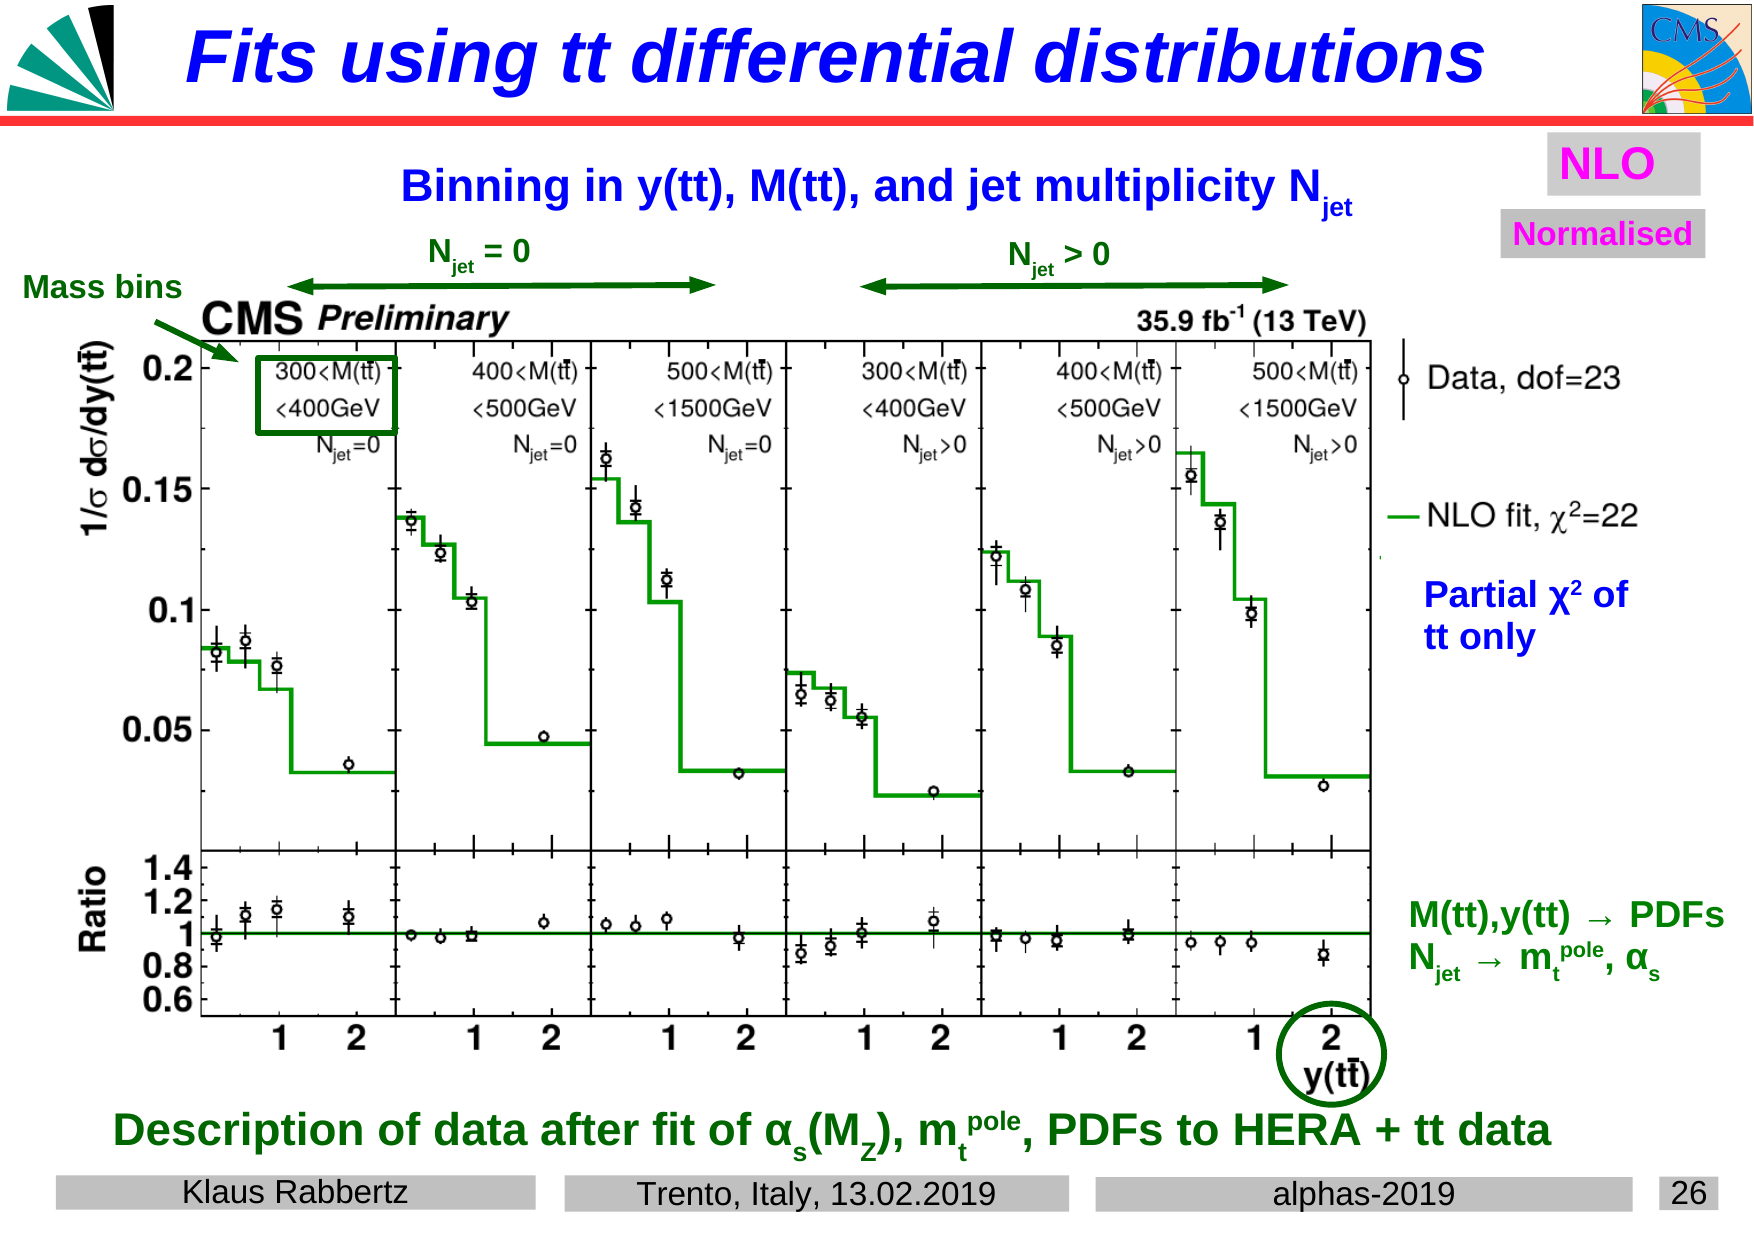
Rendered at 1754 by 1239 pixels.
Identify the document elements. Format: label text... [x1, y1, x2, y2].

text_box Normalised [1500, 209, 1706, 259]
text_box Binning in y(tt), M(tt), and jet multiplicity Njet [388, 153, 1365, 228]
text_box Mass bins [10, 262, 195, 312]
picture [1365, 1081, 1381, 1098]
text_box Description of data after fit of αs(MZ), mtpole, PDFs to HERA + tt data [100, 1098, 1564, 1173]
text_box NLO [1547, 132, 1701, 196]
picture [7, 5, 114, 112]
text_box M(tt),y(tt) → PDFs Njet → mtpole, αs [1396, 887, 1738, 993]
picture [1642, 4, 1752, 114]
title Fits using tt differential distributions [129, 0, 1545, 114]
text_box Njet > 0 [996, 229, 1123, 287]
text_box Njet = 0 [416, 226, 543, 284]
text_box Partial χ2 of tt only [1412, 567, 1641, 664]
picture [1282, 1007, 1381, 1098]
picture [1383, 324, 1650, 540]
picture [72, 295, 1381, 1105]
